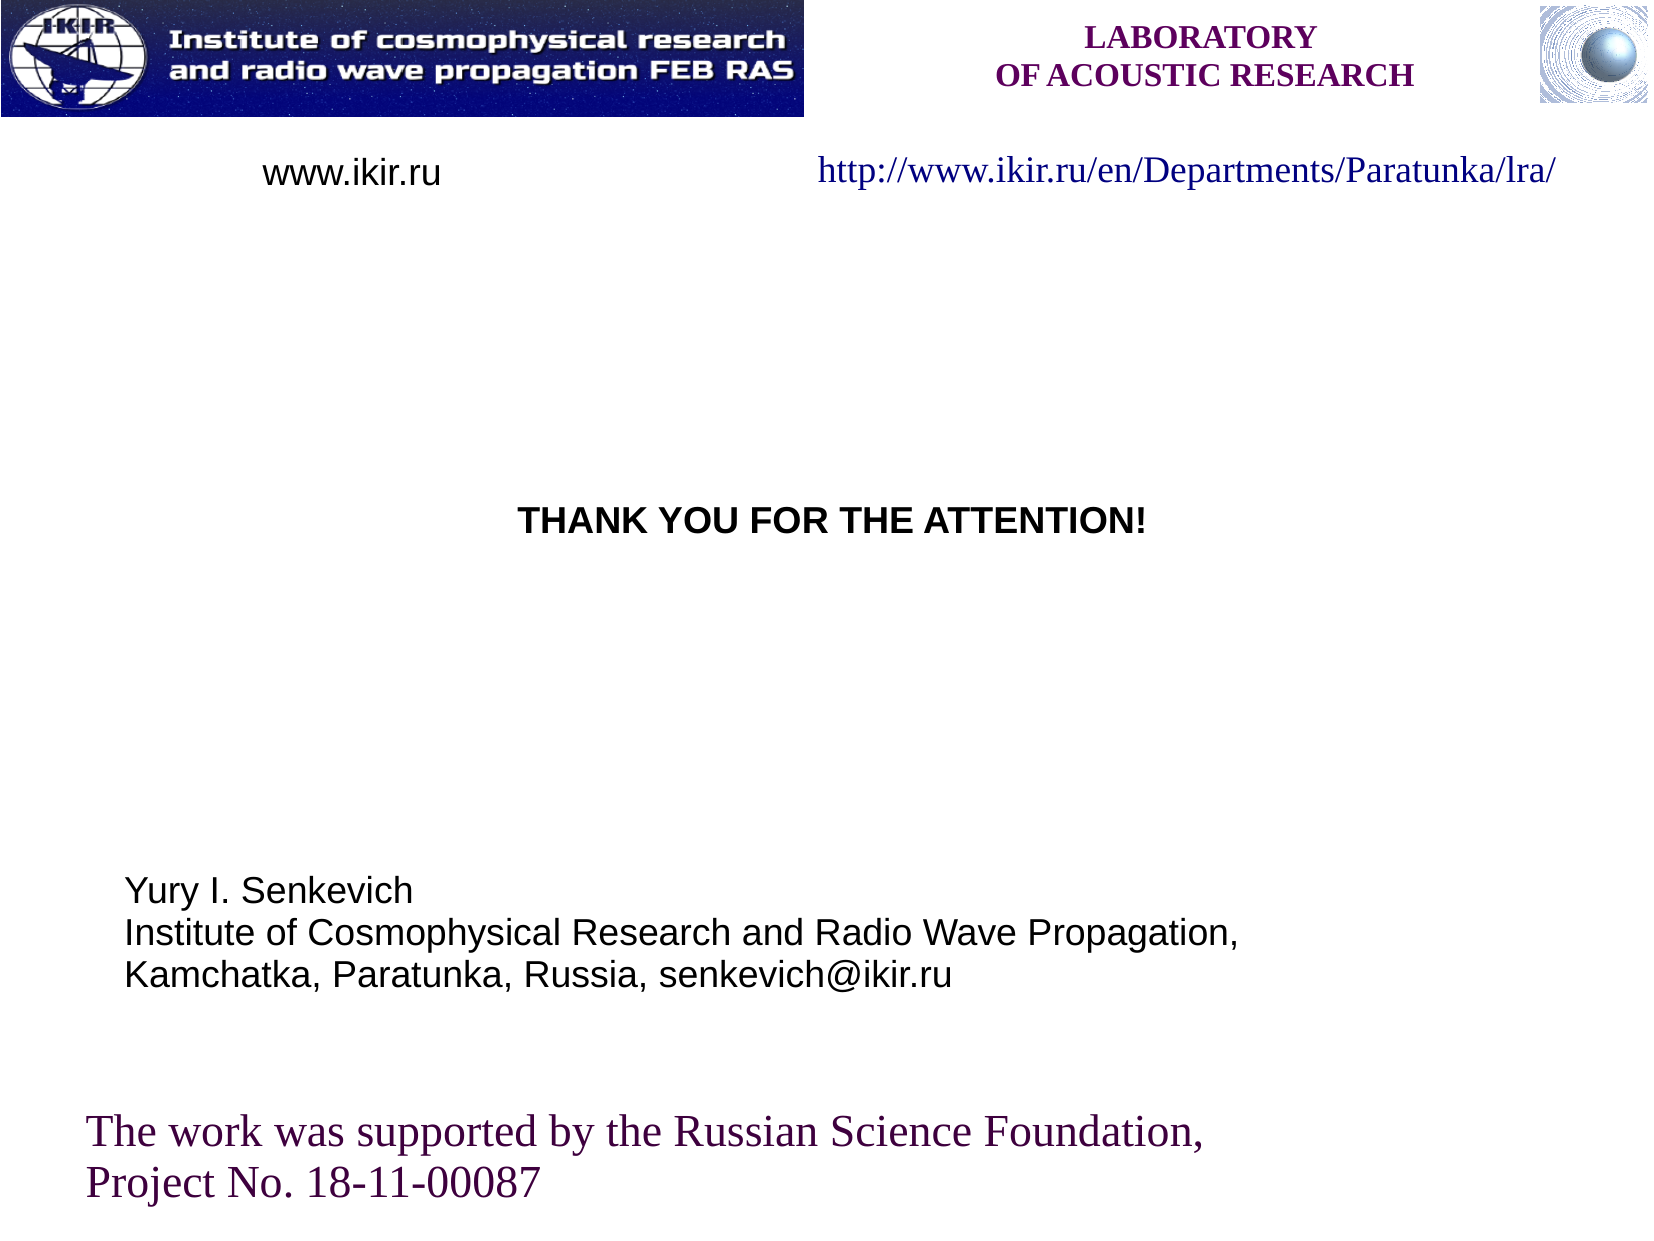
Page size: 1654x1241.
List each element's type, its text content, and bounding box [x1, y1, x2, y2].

text_box [1616, 8, 1627, 15]
text_box [1562, 13, 1648, 103]
picture [1, 0, 804, 117]
text_box [1621, 6, 1648, 27]
text_box THANK YOU FOR THE ATTENTION! [437, 491, 1229, 591]
text_box The work was supported by the Russian Science Foundation, Project No. 18-11-00087 [70, 1098, 1601, 1215]
text_box [1622, 92, 1628, 99]
text_box [1540, 6, 1598, 103]
text_box LABORATORY OF ACOUSTIC RESEARCH [885, 11, 1524, 101]
text_box www.ikir.ru [248, 143, 473, 201]
text_box Yury I. Senkevich Institute of Cosmophysical Research and Radio Wave Propagation, Kamchatka, Paratunka, Russia, senkevich@ikir.ru [109, 862, 1571, 1004]
text_box [1540, 6, 1547, 13]
text_box [1572, 96, 1592, 103]
text_box http://www.ikir.ru/en/Departments/Paratunka/lra/ [803, 141, 1642, 199]
